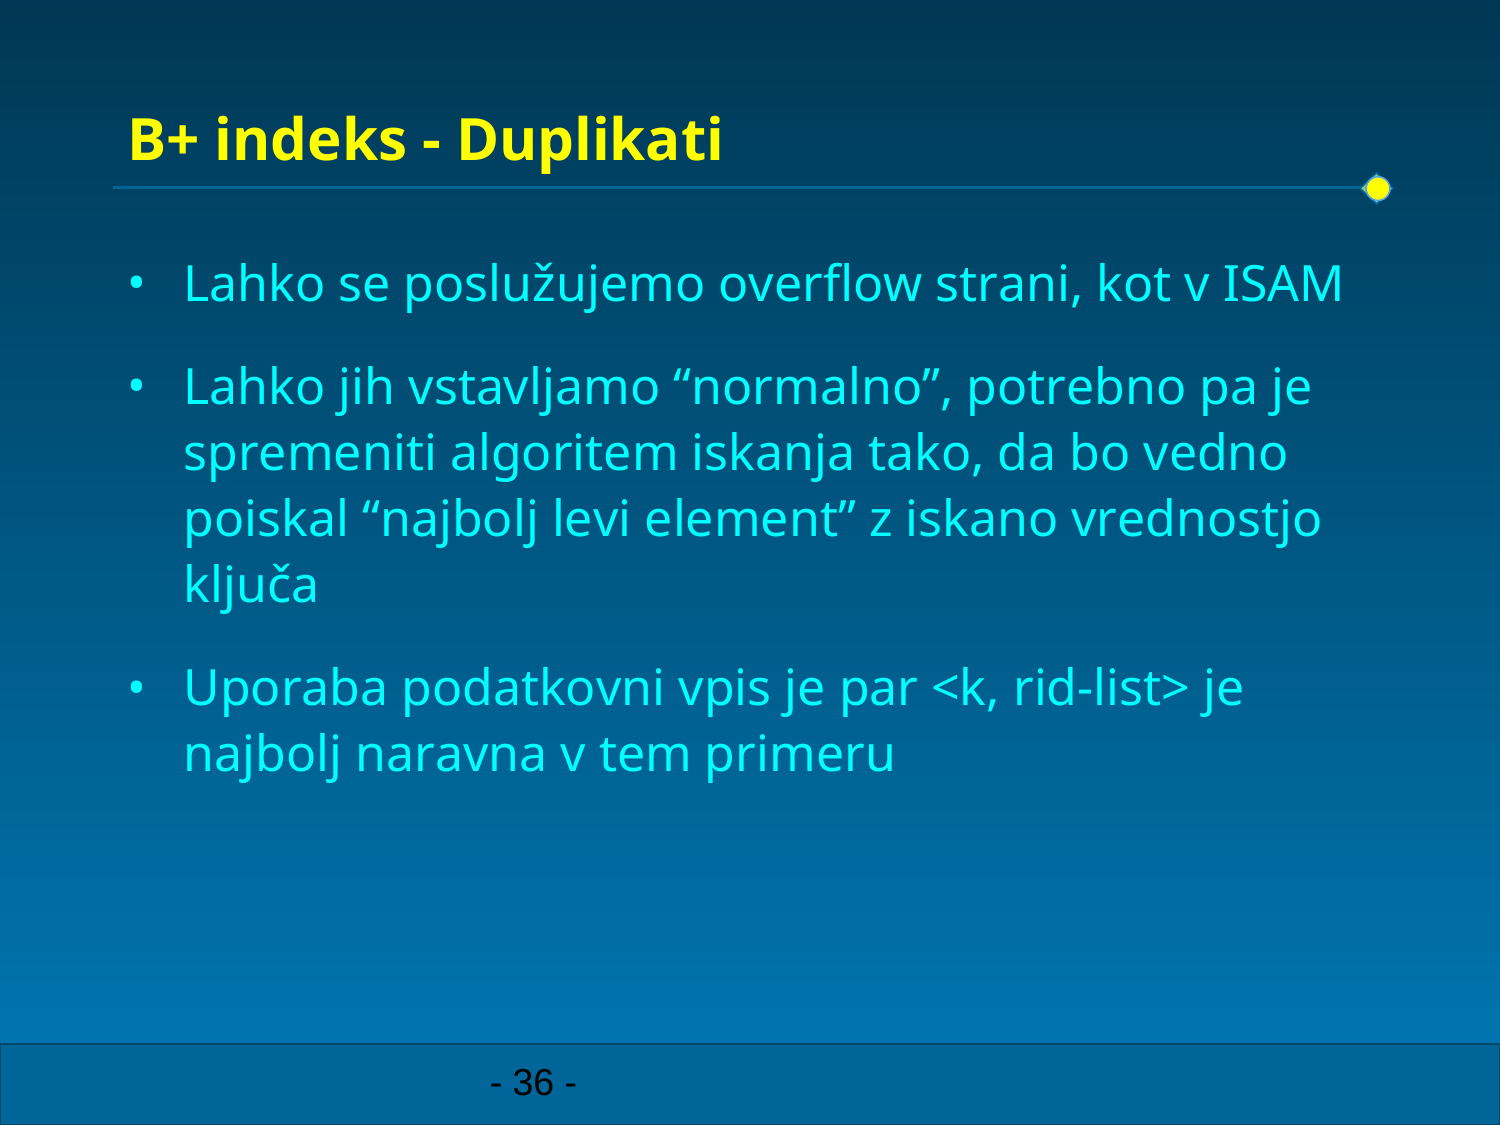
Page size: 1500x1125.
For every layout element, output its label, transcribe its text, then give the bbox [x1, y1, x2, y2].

list Lahko se poslužujemo overflow strani, kot v ISAM Lahko jih vstavljamo “normalno”, potrebno pa je spremeniti algoritem iskanja tako, da bo vedno poiskal “najbolj levi element” z iskano vrednostjo ključa Uporaba podatkovni vpis je par <k, rid-list> je najbolj naravna v tem primeru [112, 237, 1388, 963]
title B+ indeks - Duplikati [112, 94, 1388, 181]
